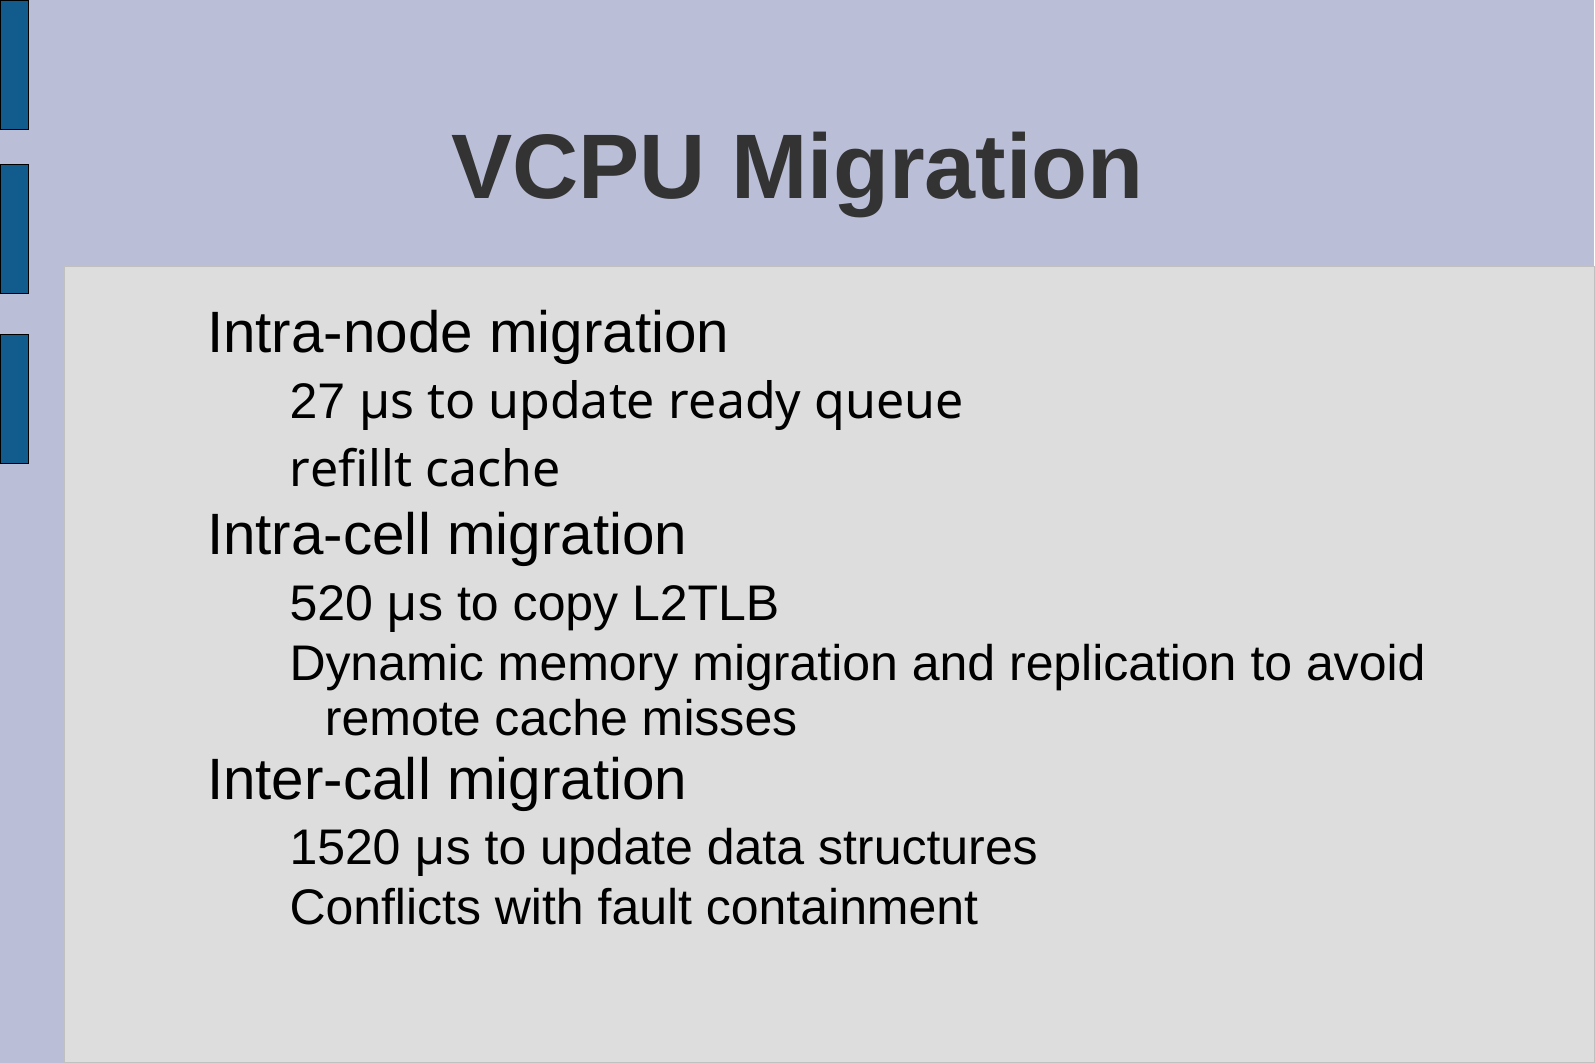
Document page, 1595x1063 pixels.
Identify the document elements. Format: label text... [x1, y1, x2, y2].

title VCPU Migration [117, 78, 1479, 256]
list Intra-node migration 27 μs to update ready queue refillt cache Intra-cell migration 520 μs to copy L2TLB Dynamic memory migration and replication to avoid remote cache misses Inter-call migration 1520 μs to update data structures Conflicts with fault containment [112, 300, 1475, 970]
